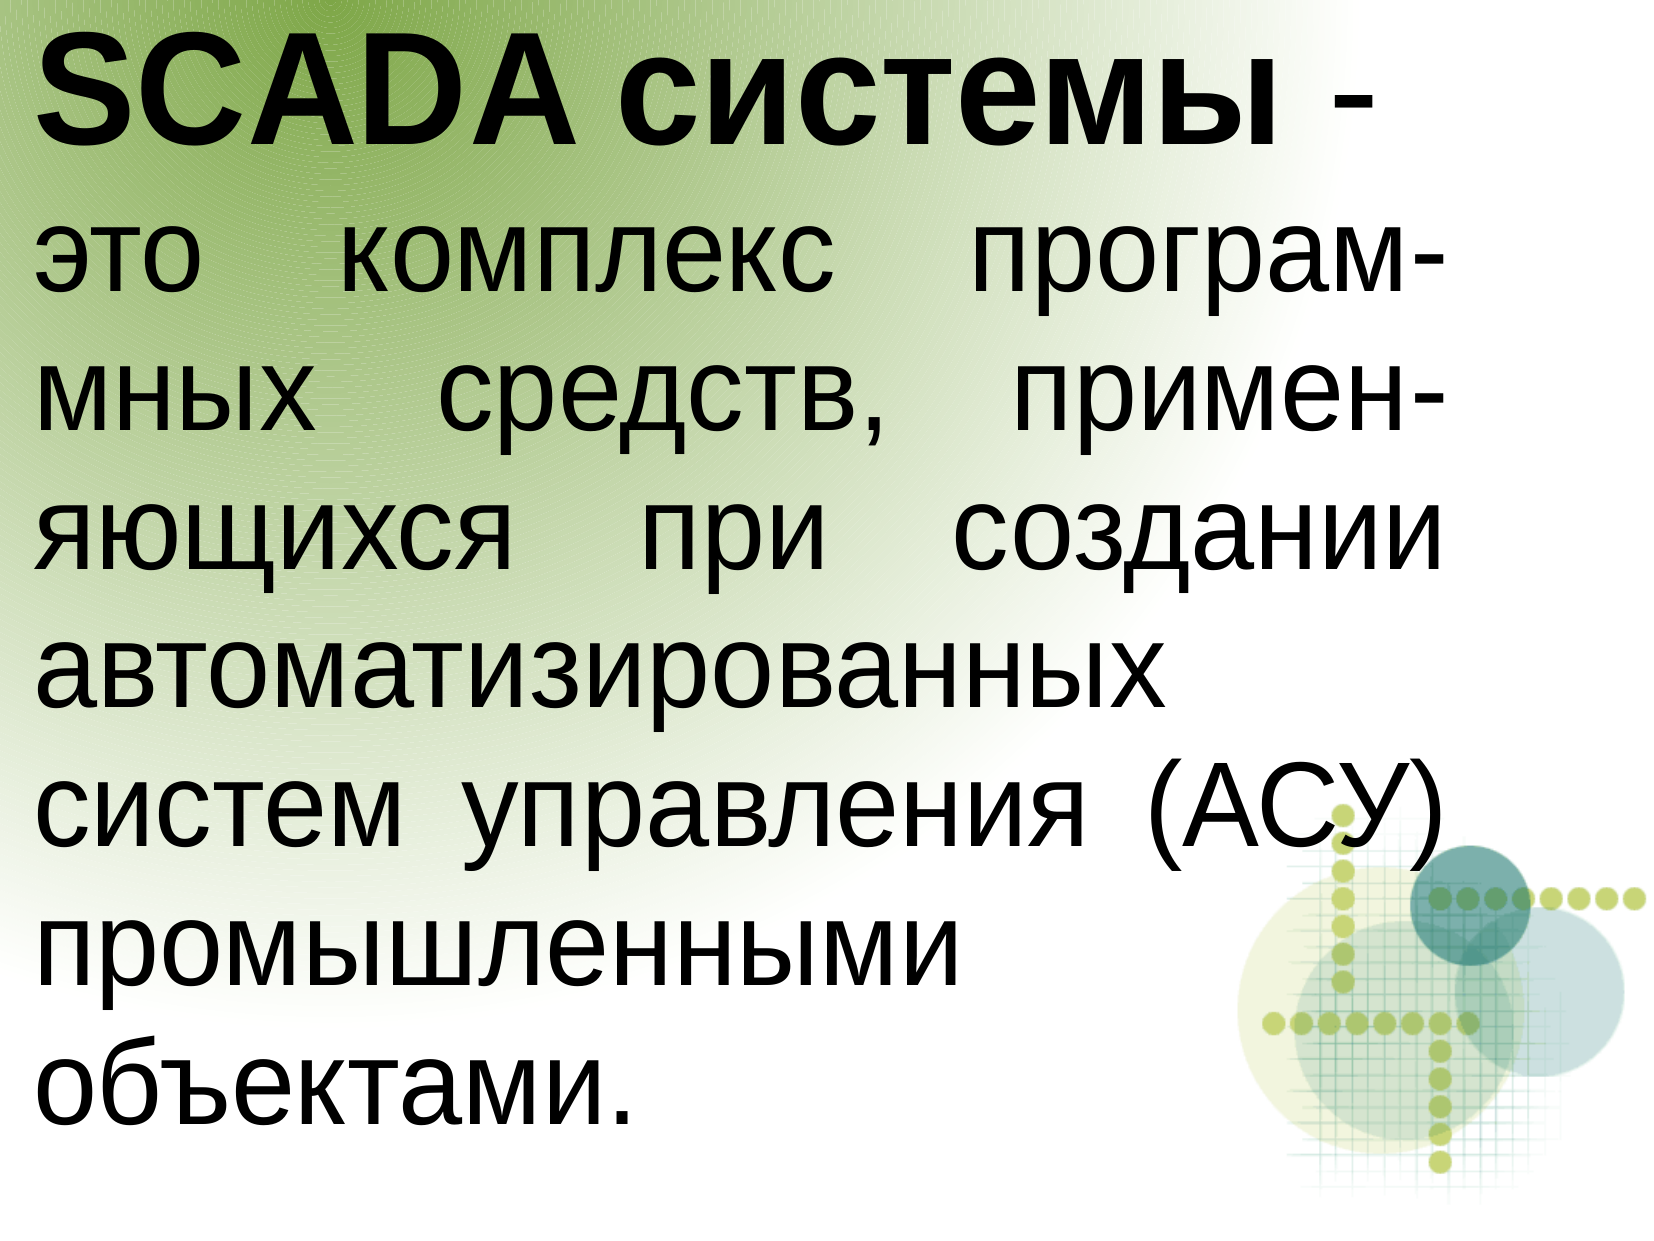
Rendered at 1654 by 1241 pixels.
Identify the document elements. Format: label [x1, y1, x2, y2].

picture [1224, 792, 1654, 1211]
chart [31, 0, 1447, 1152]
